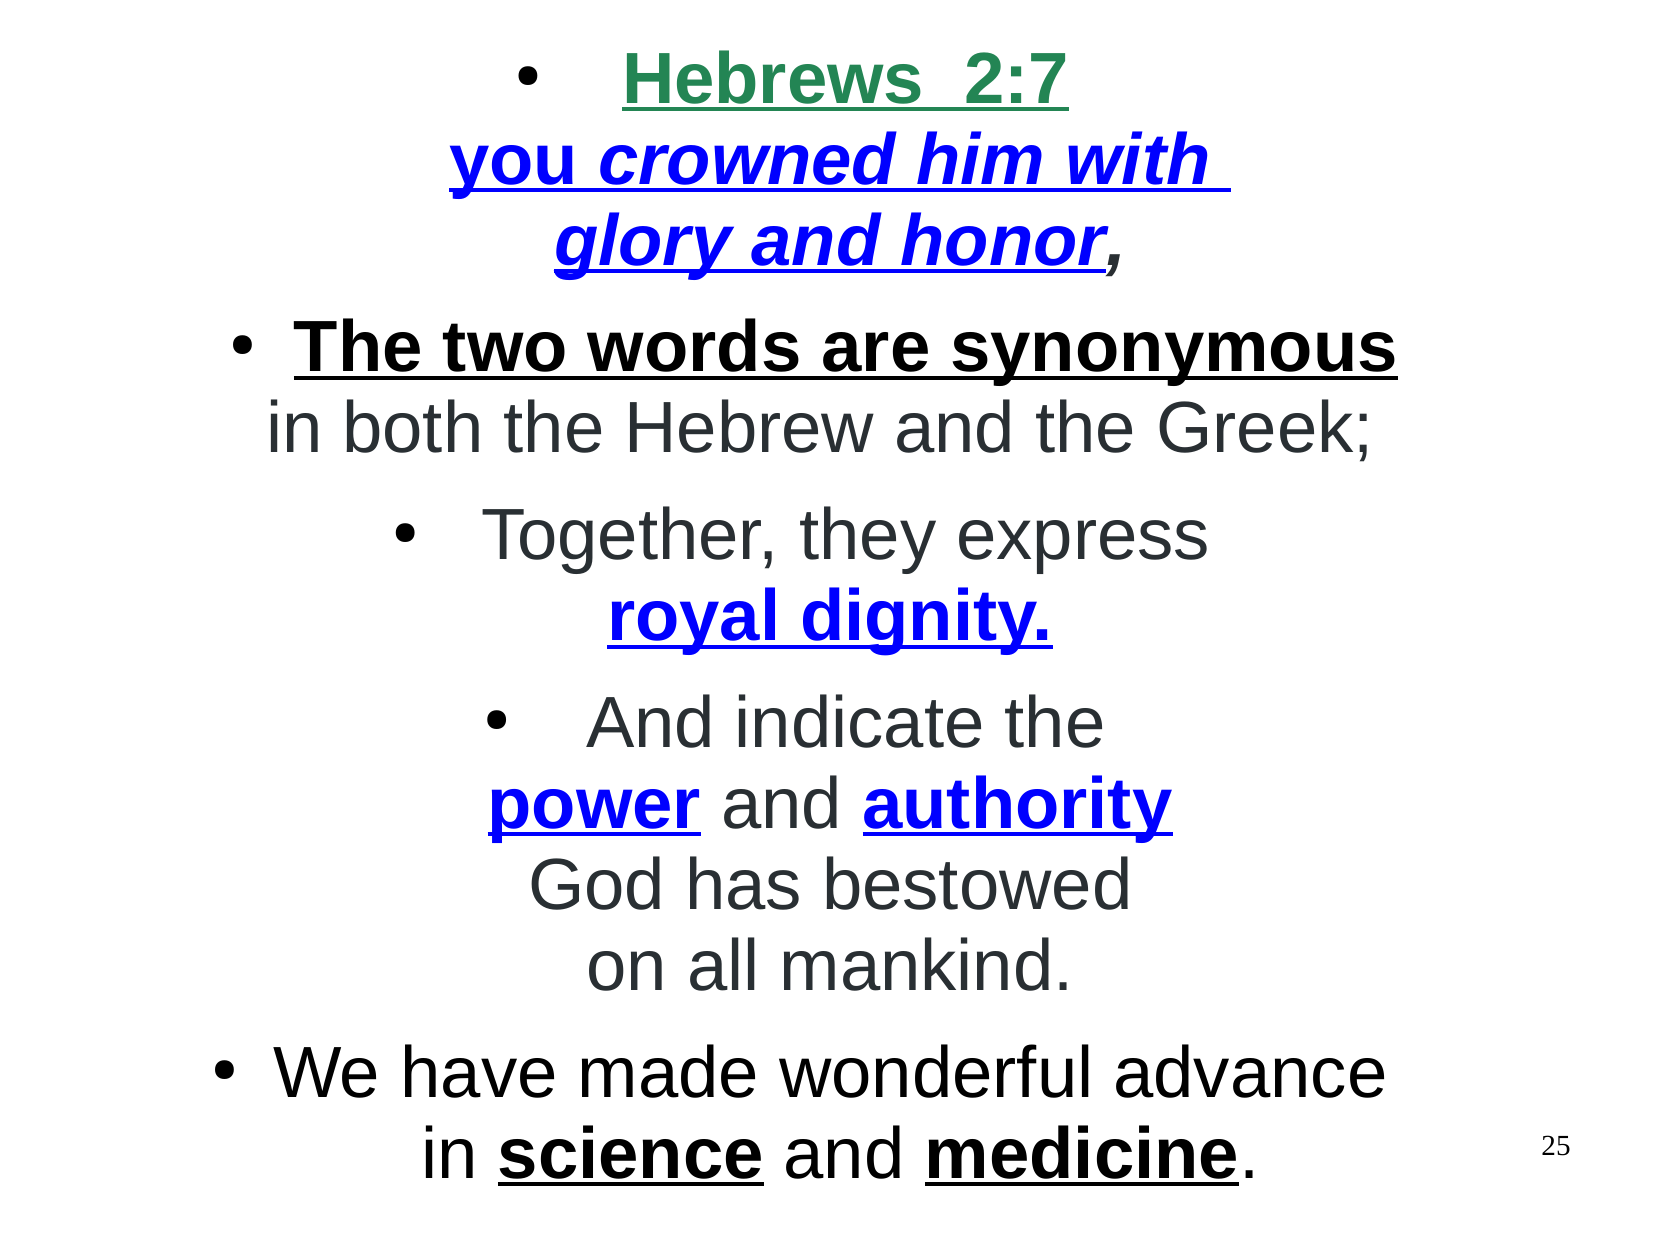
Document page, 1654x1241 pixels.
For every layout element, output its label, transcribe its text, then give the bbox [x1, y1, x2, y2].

list Hebrews 2:7 you crowned him with glory and honor, The two words are syn­onymous in both the Hebrew and the Greek; Together, they express royal dignity. And in­dicate the power and authority God has bestowed on all mankind. We have made wonderful advance in science and medicine. [37, 37, 1613, 1201]
